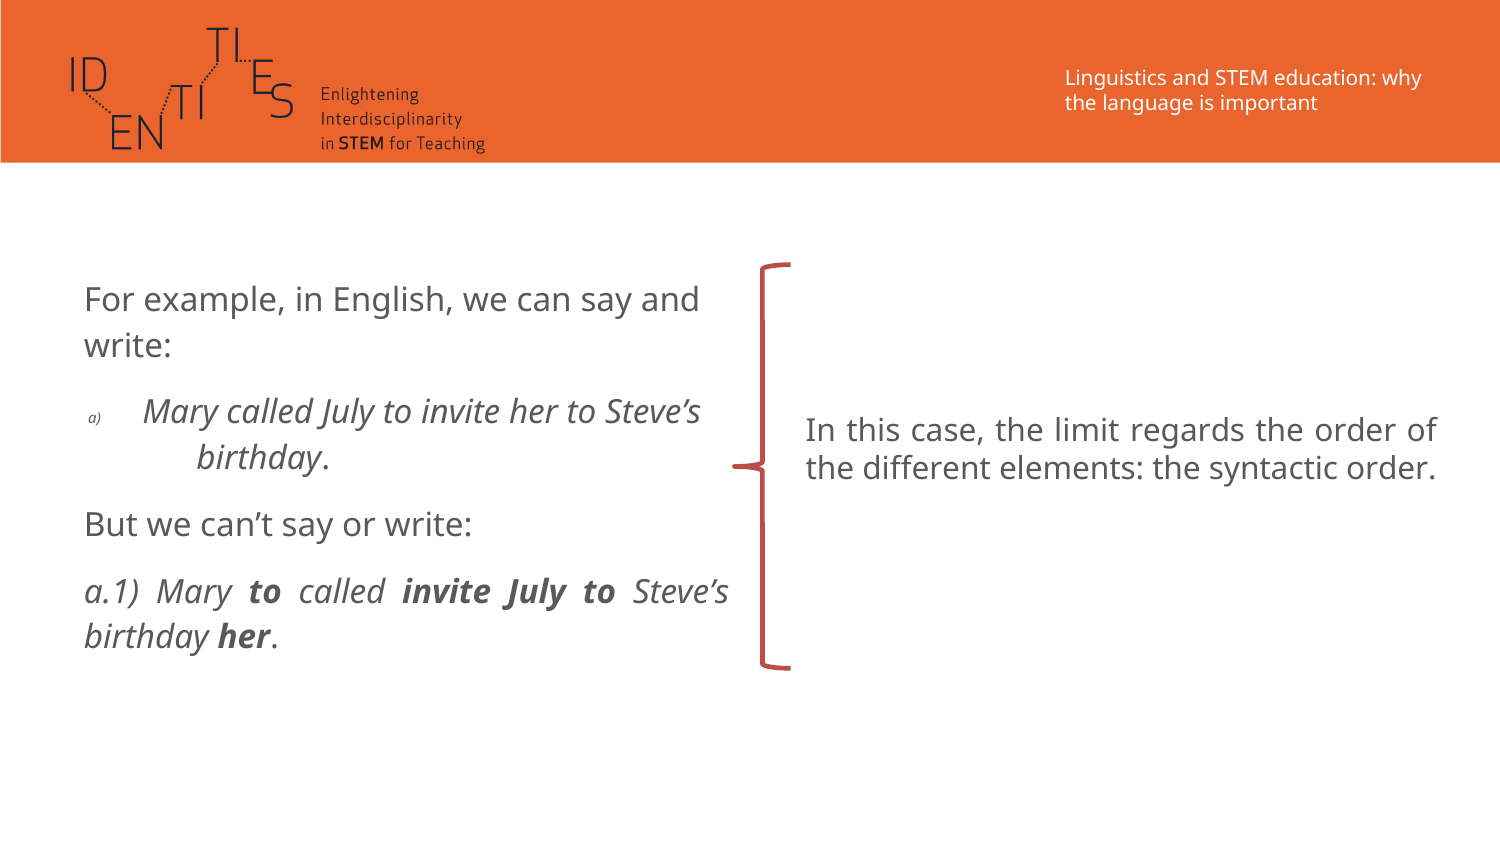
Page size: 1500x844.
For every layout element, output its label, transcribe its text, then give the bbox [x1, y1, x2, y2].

list For example, in English, we can say and write: Mary called July to invite her to Steve’s birthday. But we can’t say or write: a.1) Mary to called invite July to Steve’s birthday her. [69, 264, 745, 723]
text_box [0, 0, 1500, 163]
list In this case, the limit regards the order of the different elements: the syntactic order. [790, 402, 1454, 531]
picture [71, 24, 485, 157]
text_box Linguistics and STEM education: why the language is important [1049, 57, 1472, 164]
